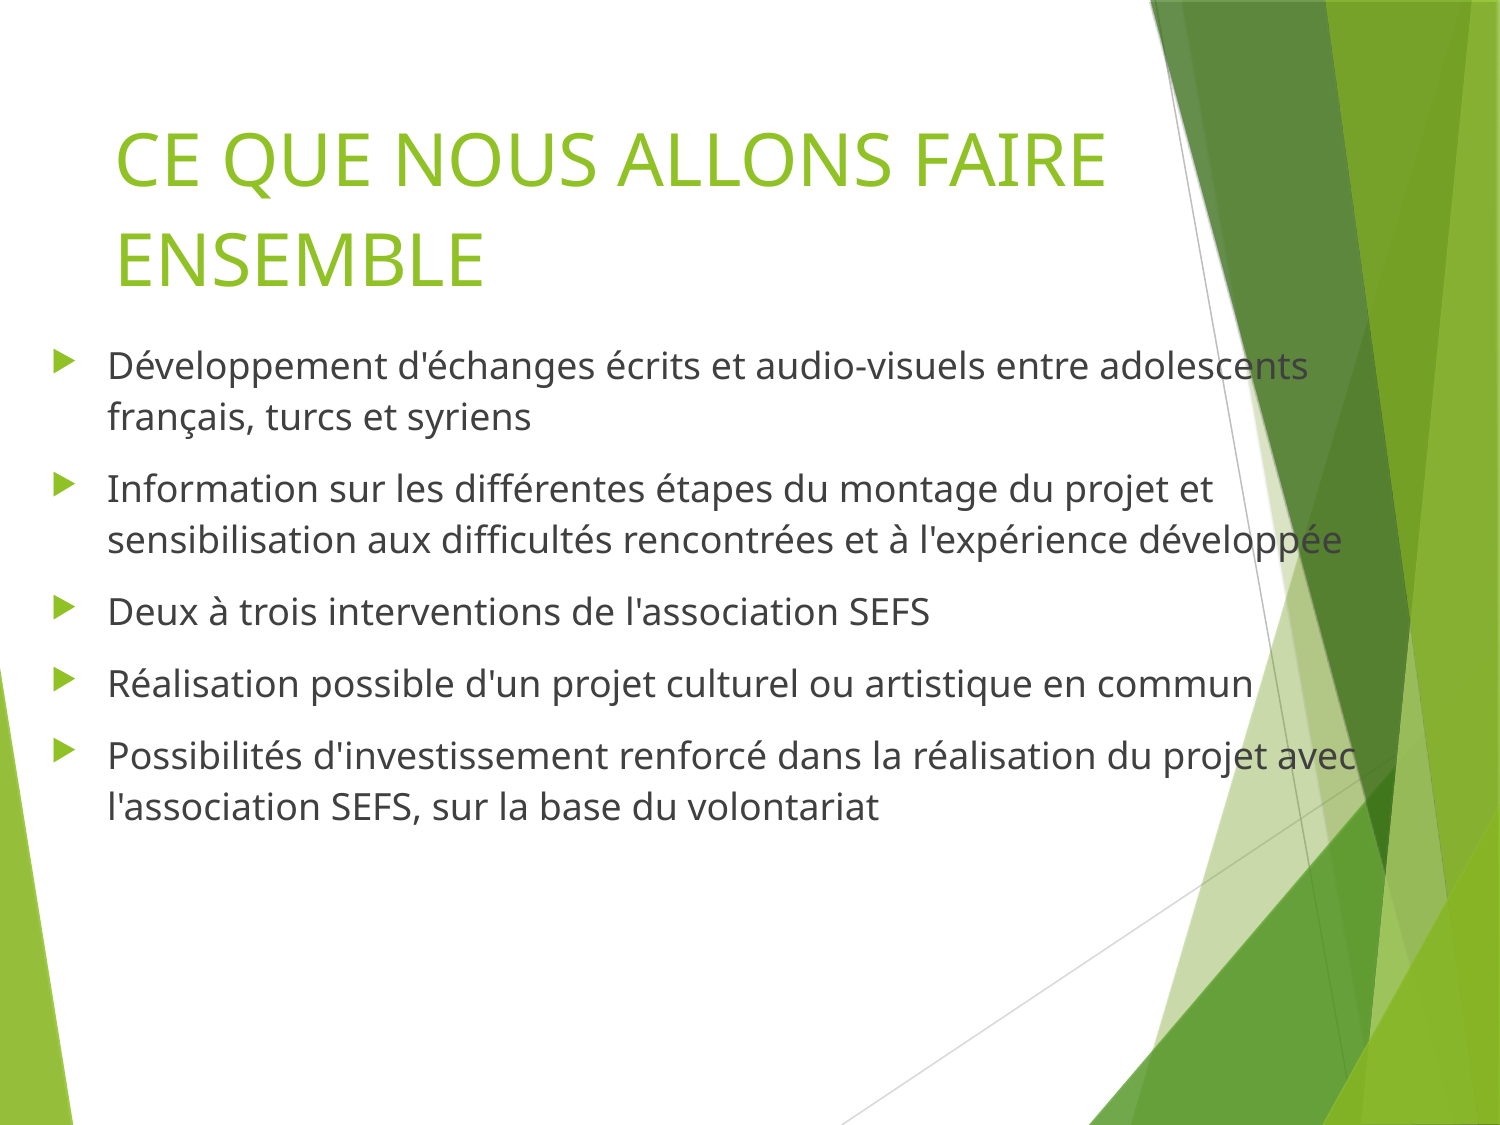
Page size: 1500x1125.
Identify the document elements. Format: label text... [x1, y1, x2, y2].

list Développement d'échanges écrits et audio-visuels entre adolescents français, turcs et syriens Information sur les différentes étapes du montage du projet et sensibilisation aux difficultés rencontrées et à l'expérience développée Deux à trois interventions de l'association SEFS Réalisation possible d'un projet culturel ou artistique en commun Possibilités d'investissement renforcé dans la réalisation du projet avec l'association SEFS, sur la base du volontariat [35, 332, 1412, 1091]
title CE QUE NOUS ALLONS FAIRE ENSEMBLE [99, 99, 1142, 317]
